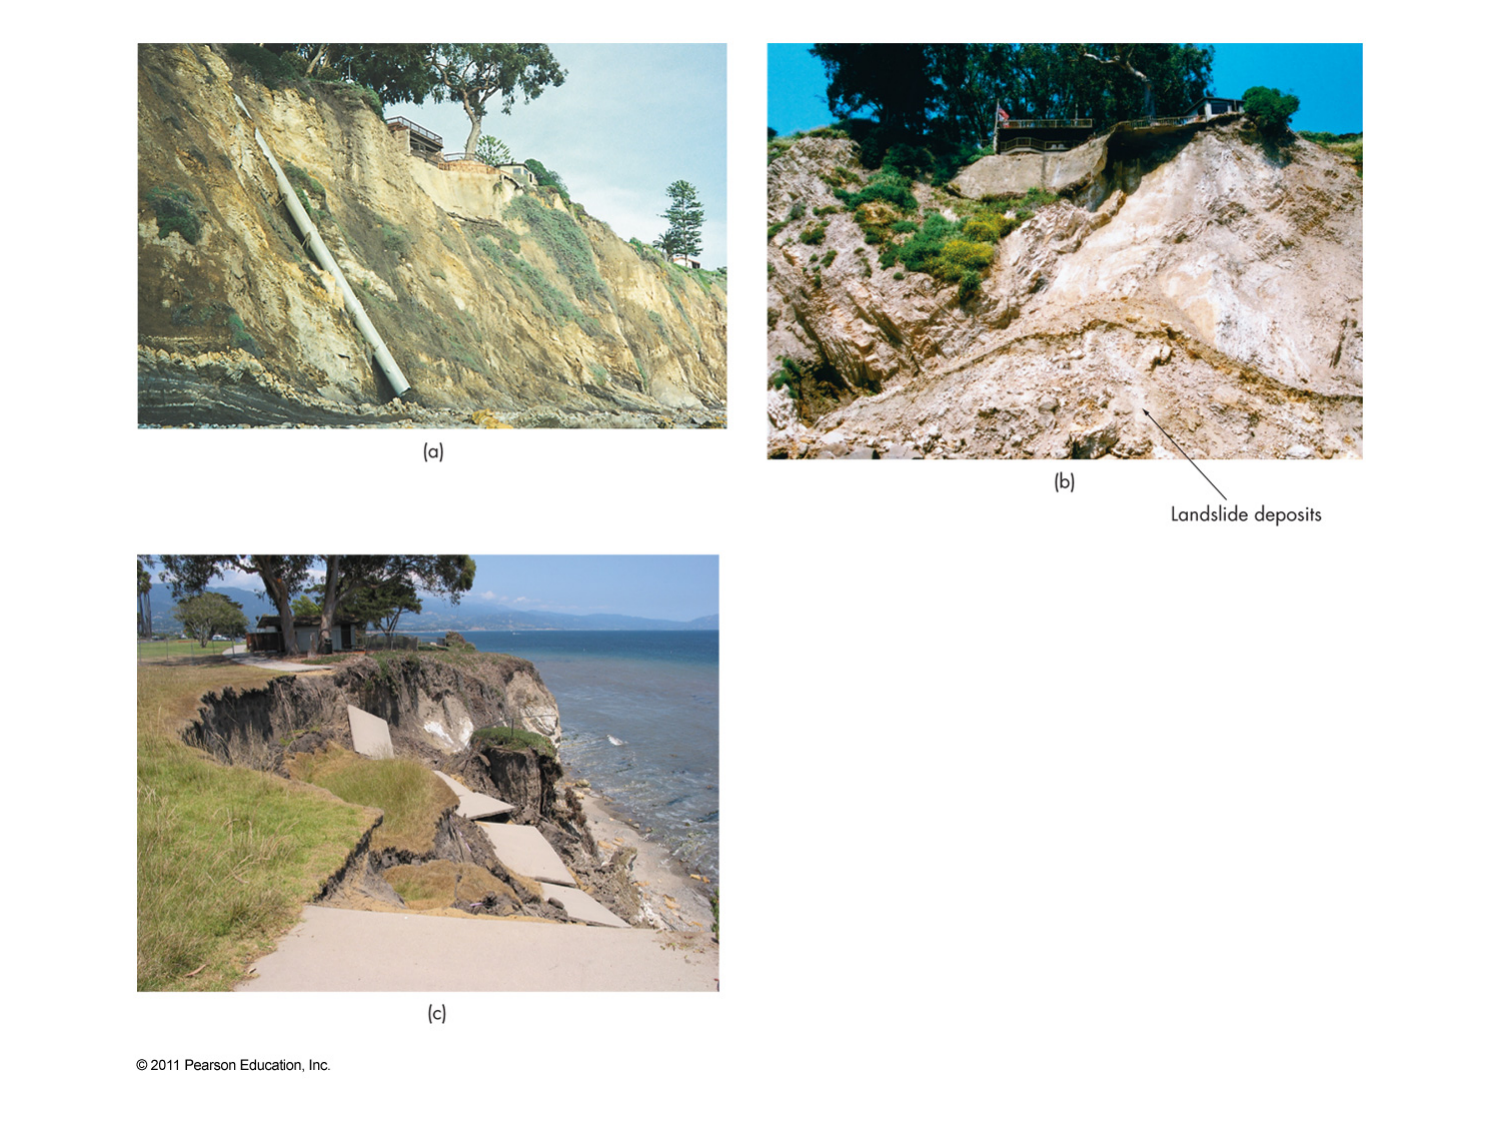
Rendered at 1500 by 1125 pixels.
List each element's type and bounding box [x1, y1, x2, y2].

picture [117, 22, 1383, 1103]
